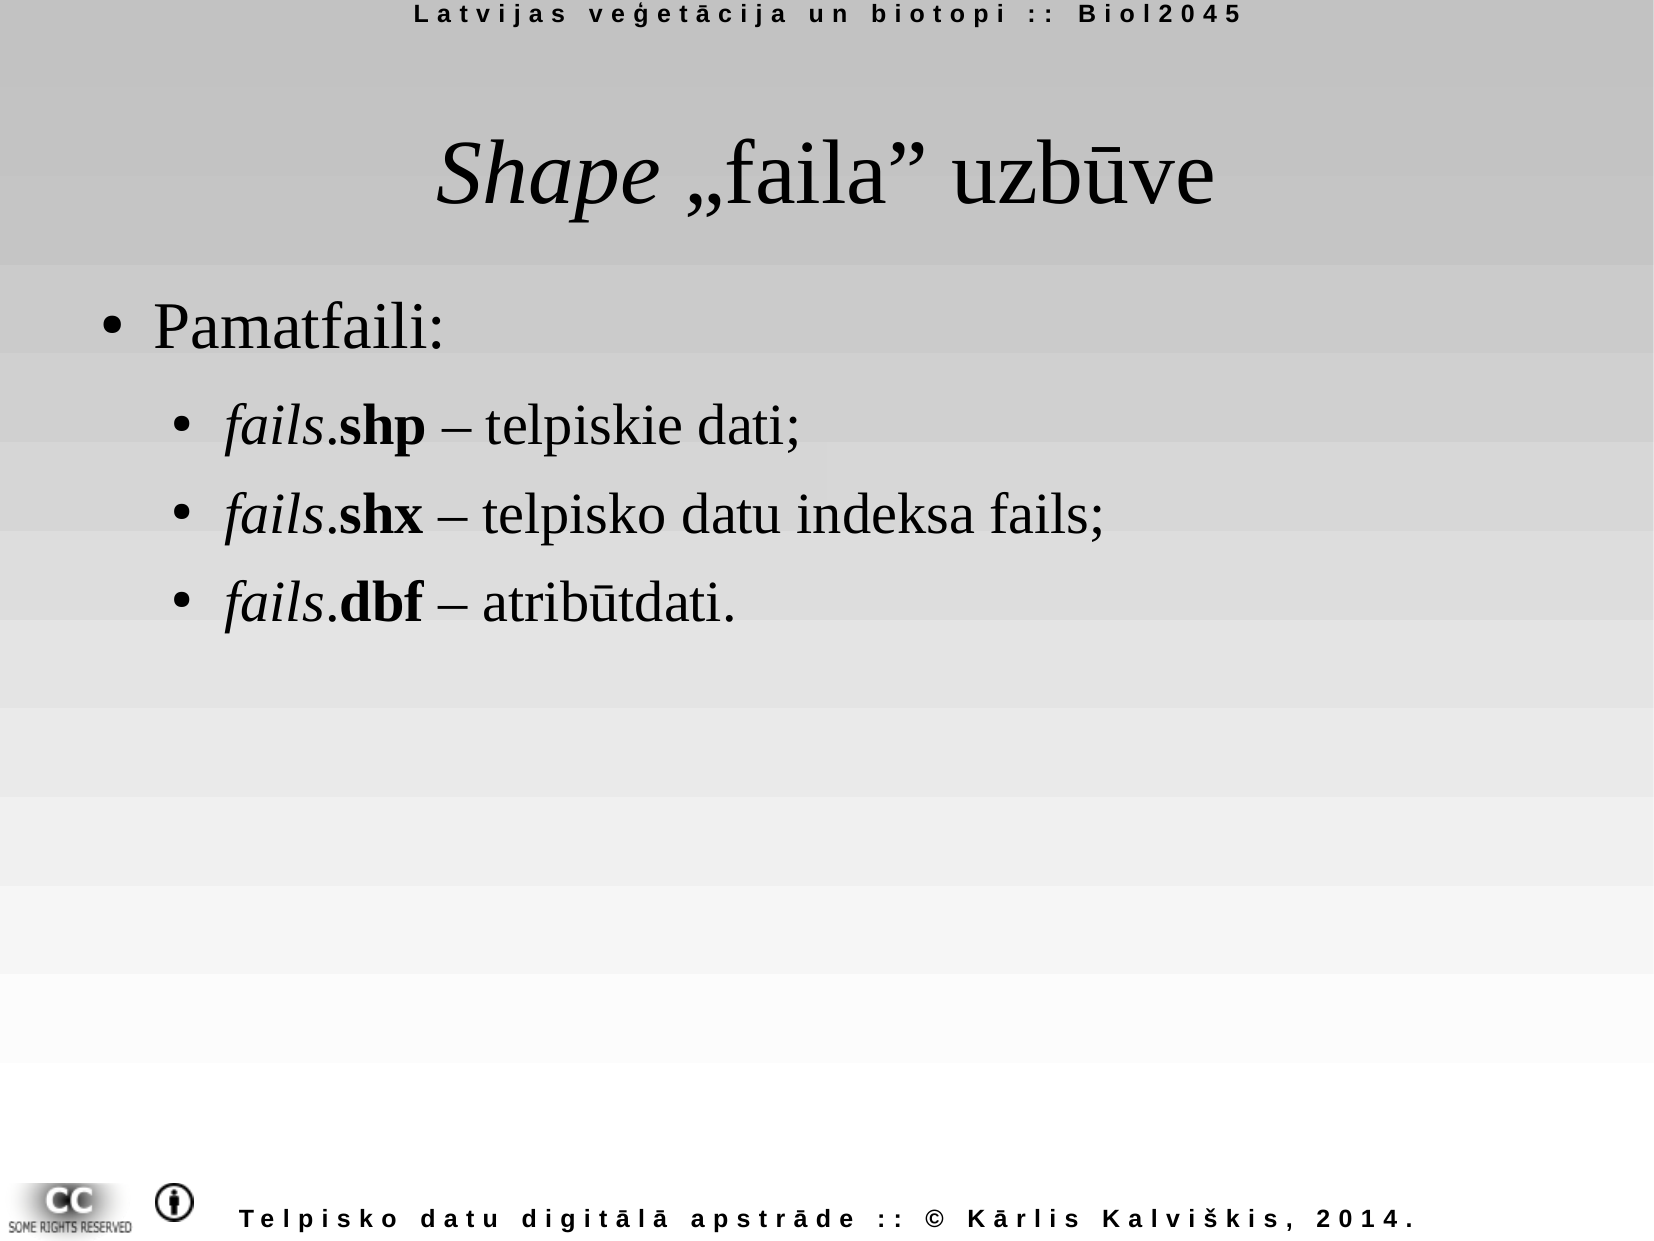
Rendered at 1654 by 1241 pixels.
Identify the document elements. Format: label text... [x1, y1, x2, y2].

picture [0, 0, 1654, 1241]
list Pamatfaili: fails.shp – telpiskie dati; fails.shx – telpisko datu indeksa fails; fails.dbf – atribūtdati. [82, 289, 1571, 1098]
title Shape „faila” uzbūve [29, 56, 1625, 289]
